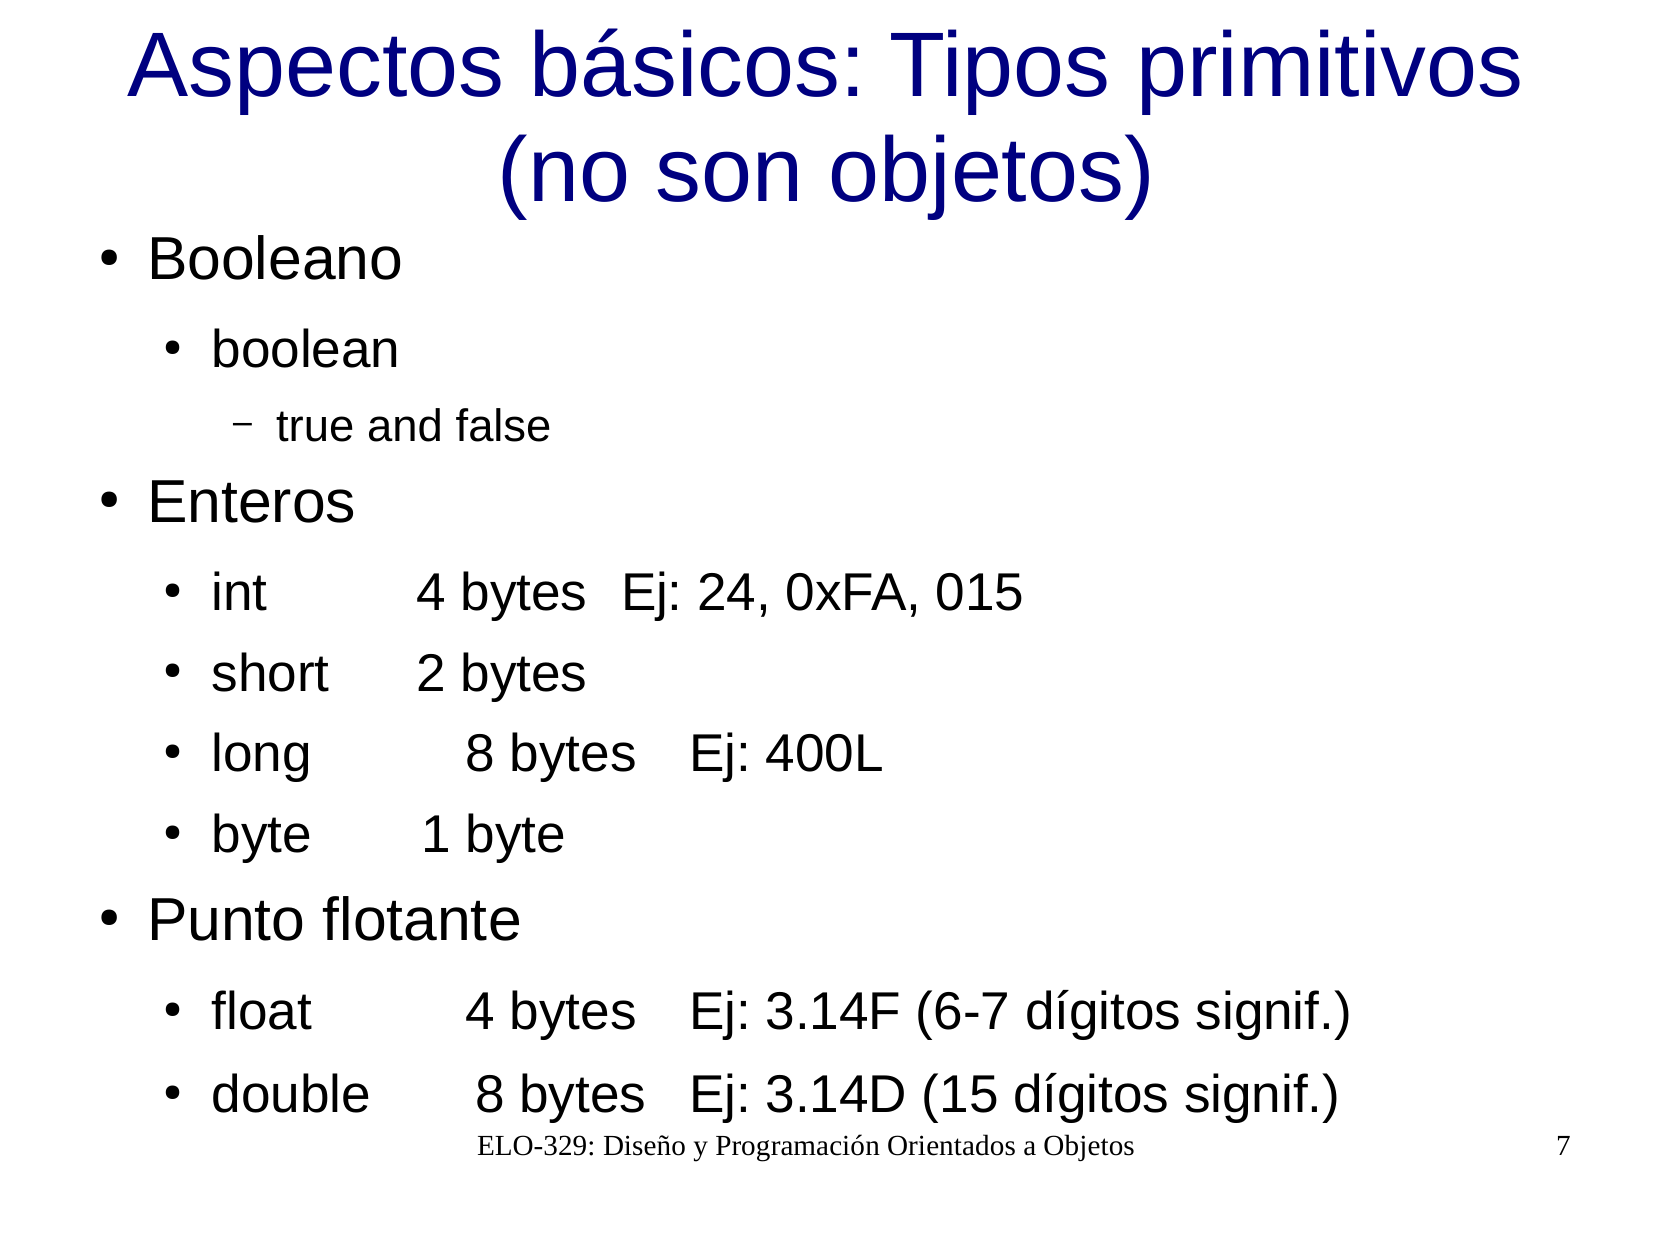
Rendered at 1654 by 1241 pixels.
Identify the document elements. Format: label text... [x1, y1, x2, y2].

list Booleano boolean true and false Enteros int 4 bytes Ej: 24, 0xFA, 015 short 2 bytes long 8 bytes Ej: 400L byte 1 byte Punto flotante float 4 bytes Ej: 3.14F (6-7 dígitos signif.)‏ double 8 bytes Ej: 3.14D (15 dígitos signif.)‏ [82, 225, 1571, 1126]
title Aspectos básicos: Tipos primitivos (no son objetos)‏ [82, 4, 1571, 225]
